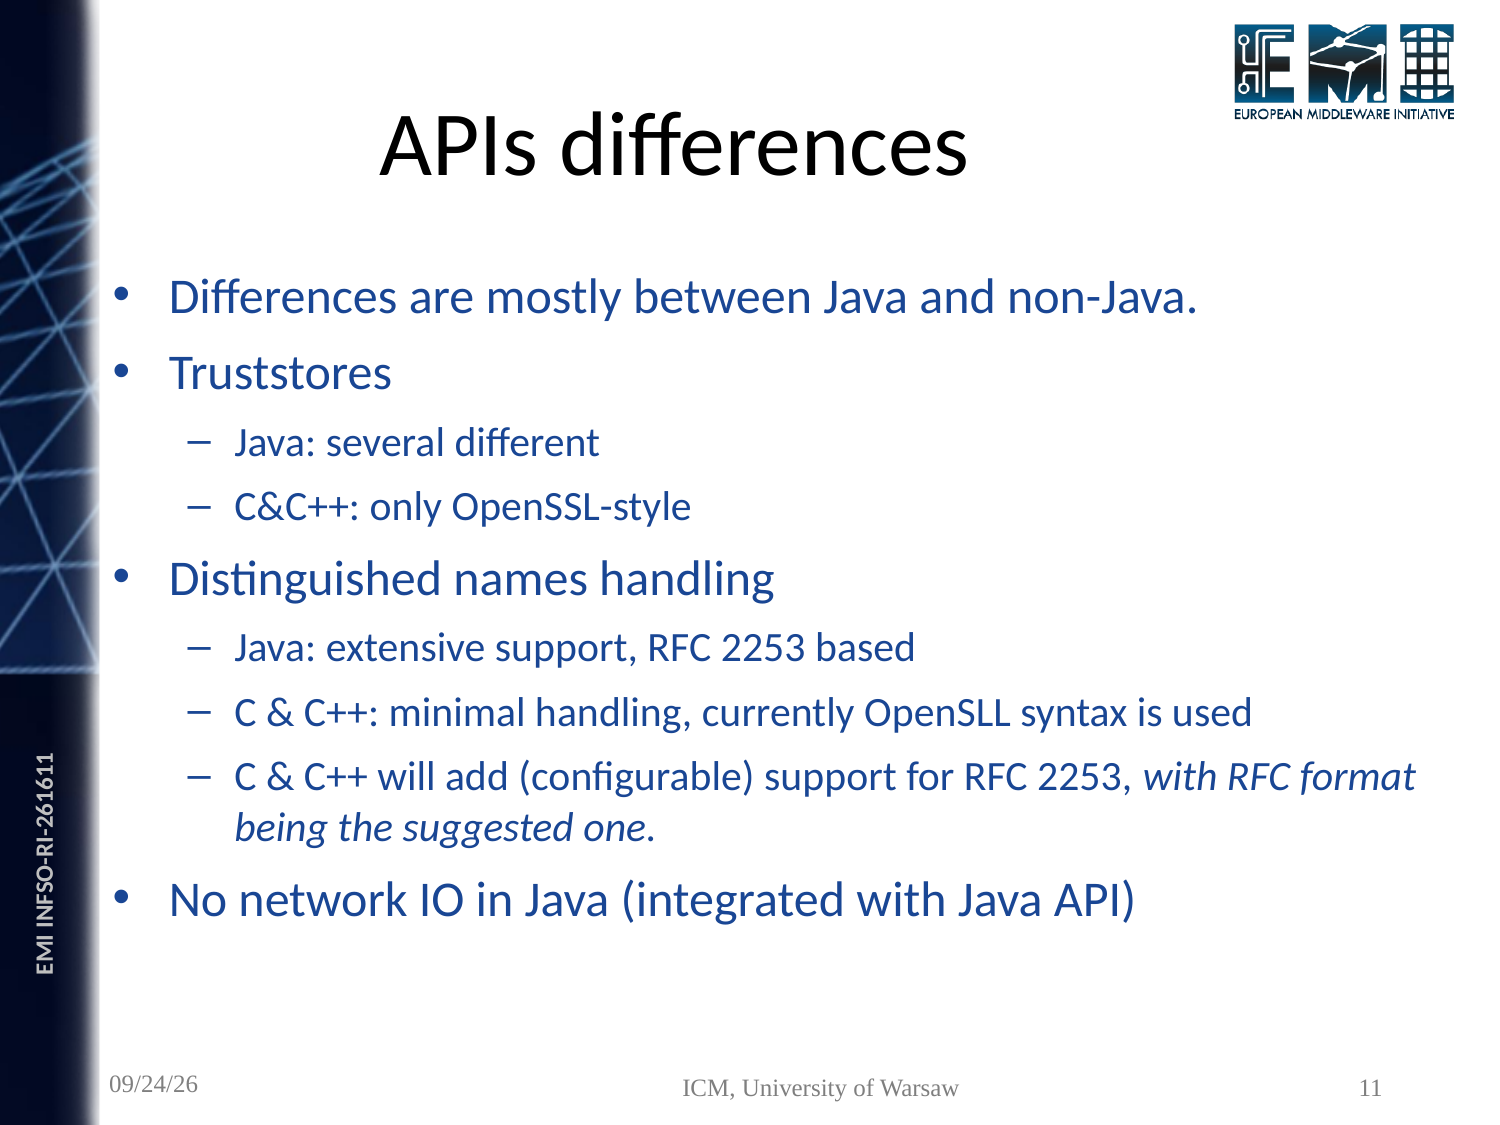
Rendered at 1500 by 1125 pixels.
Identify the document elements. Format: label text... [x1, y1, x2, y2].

picture [1185, 8, 1500, 140]
title APIs differences [112, 44, 1238, 233]
picture [0, 0, 111, 1125]
list Differences are mostly between Java and non-Java. Truststores Java: several different C&C++: only OpenSSL-style Distinguished names handling Java: extensive support, RFC 2253 based C & C++: minimal handling, currently OpenSLL syntax is used C & C++ will add (configurable) support for RFC 2253, with RFC format being the suggested one. No network IO in Java (integrated with Java API) [112, 263, 1425, 1037]
